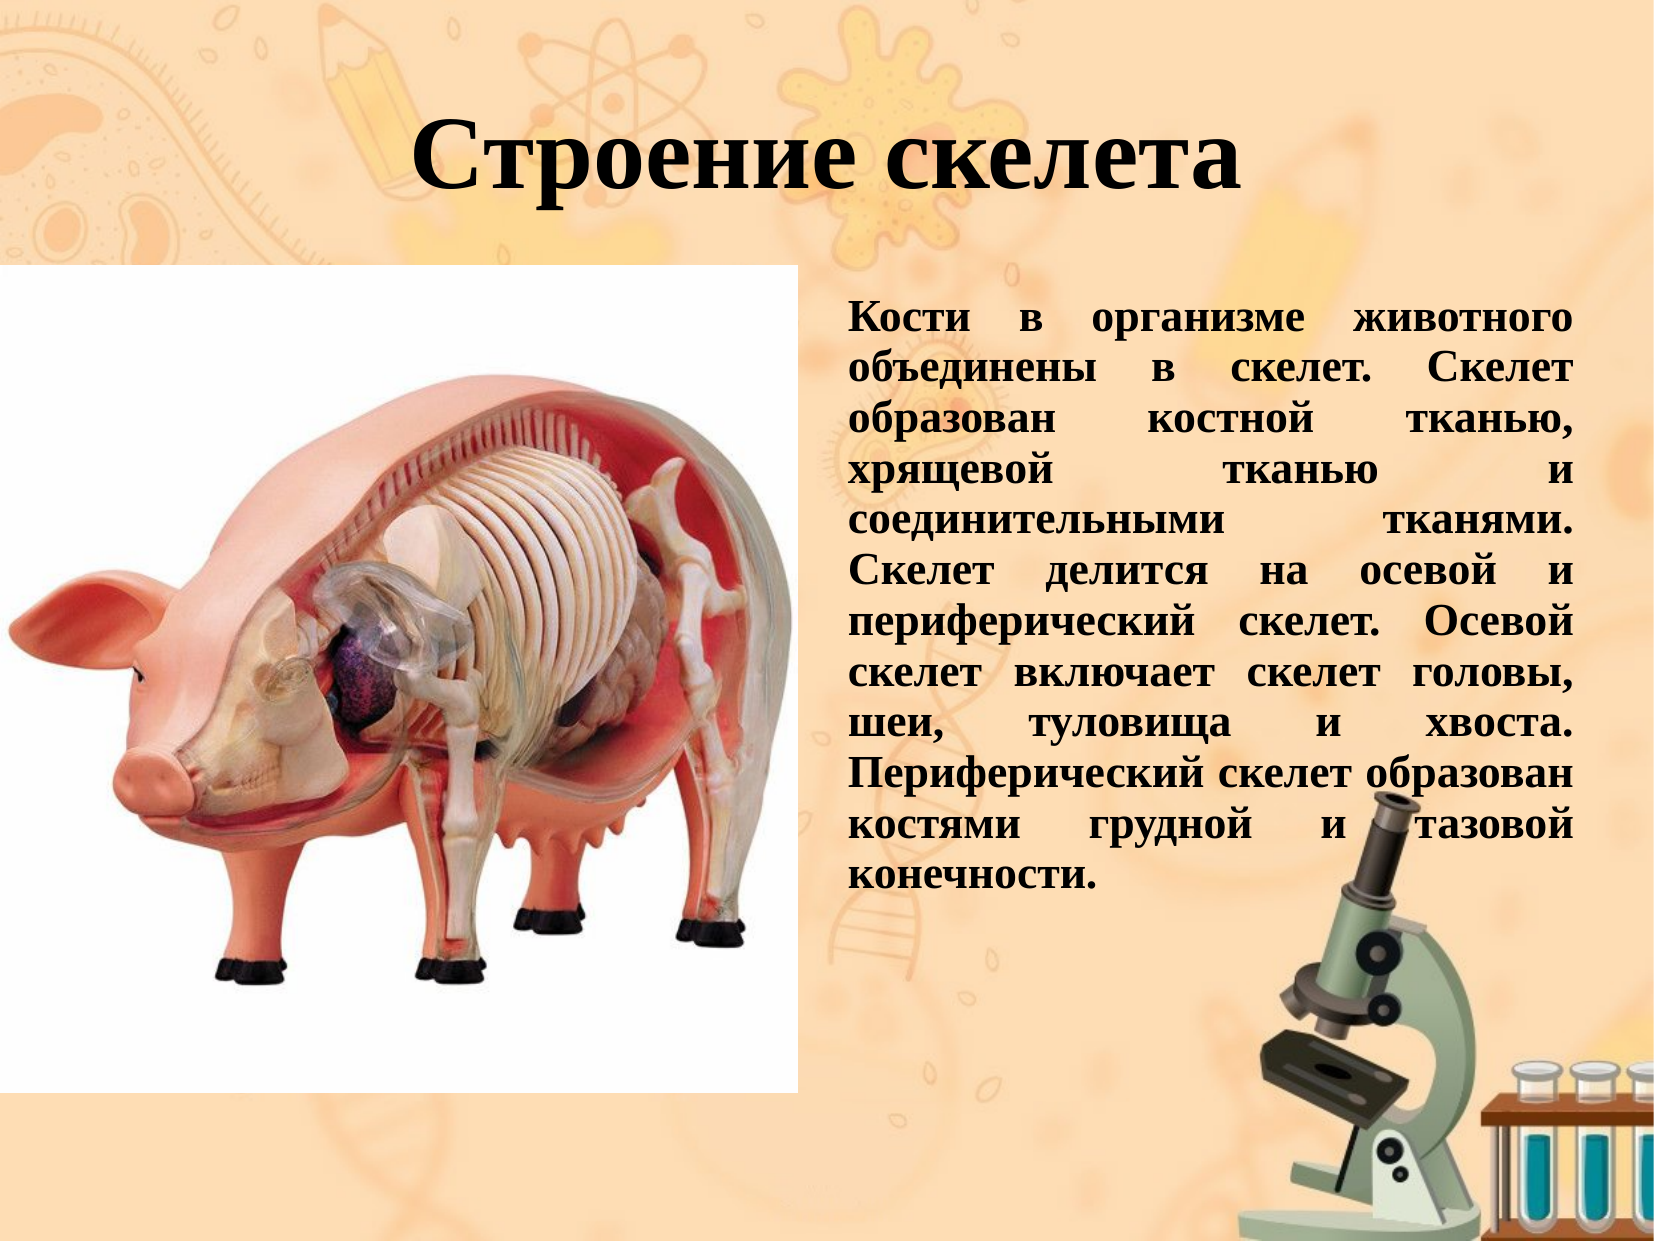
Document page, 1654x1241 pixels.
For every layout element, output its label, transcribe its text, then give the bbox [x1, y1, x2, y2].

list Кости в организме животного объединены в скелет. Скелет образован костной тканью, хрящевой тканью и соединительными тканями. Скелет делится на осевой и периферический скелет. Осевой скелет включает скелет головы, шеи, туловища и хвоста. Периферический скелет образован костями грудной и тазовой конечности. [847, 290, 1574, 1109]
title Строение скелета [82, 49, 1571, 257]
picture [0, 0, 1654, 1241]
